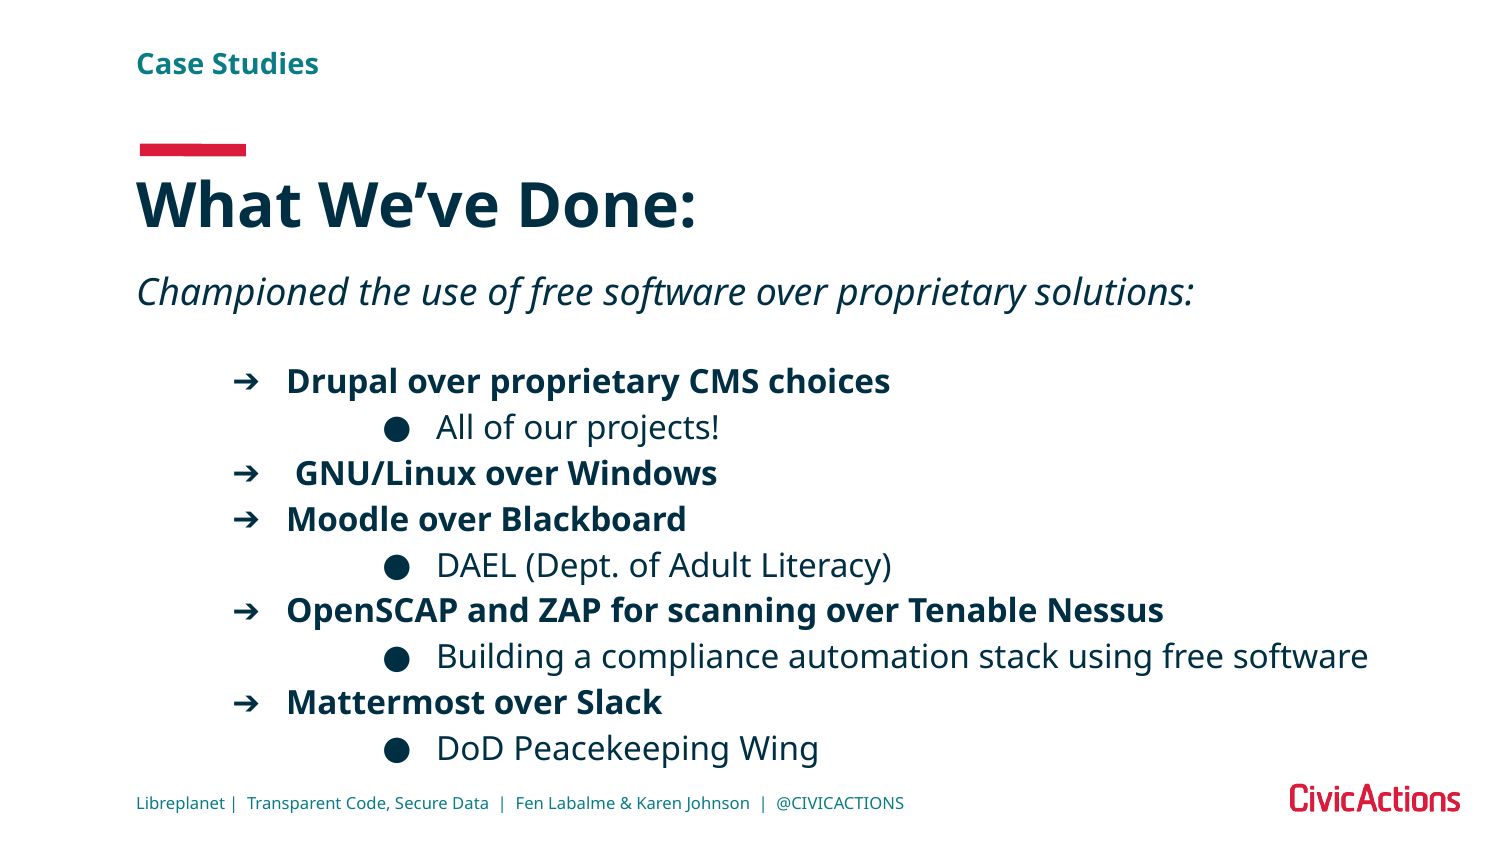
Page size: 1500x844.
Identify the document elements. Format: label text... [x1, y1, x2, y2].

title Case Studies [121, 30, 1375, 112]
list What We’ve Done: Championed the use of free software over proprietary solutions: Drupal over proprietary CMS choices All of our projects! GNU/Linux over Windows Moodle over Blackboard DAEL (Dept. of Adult Literacy) OpenSCAP and ZAP for scanning over Tenable Nessus Building a compliance automation stack using free software Mattermost over Slack DoD Peacekeeping Wing [121, 150, 1431, 778]
text_box Libreplanet | Transparent Code, Secure Data | Fen Labalme & Karen Johnson | @CIVICACTIONS [121, 778, 1467, 817]
